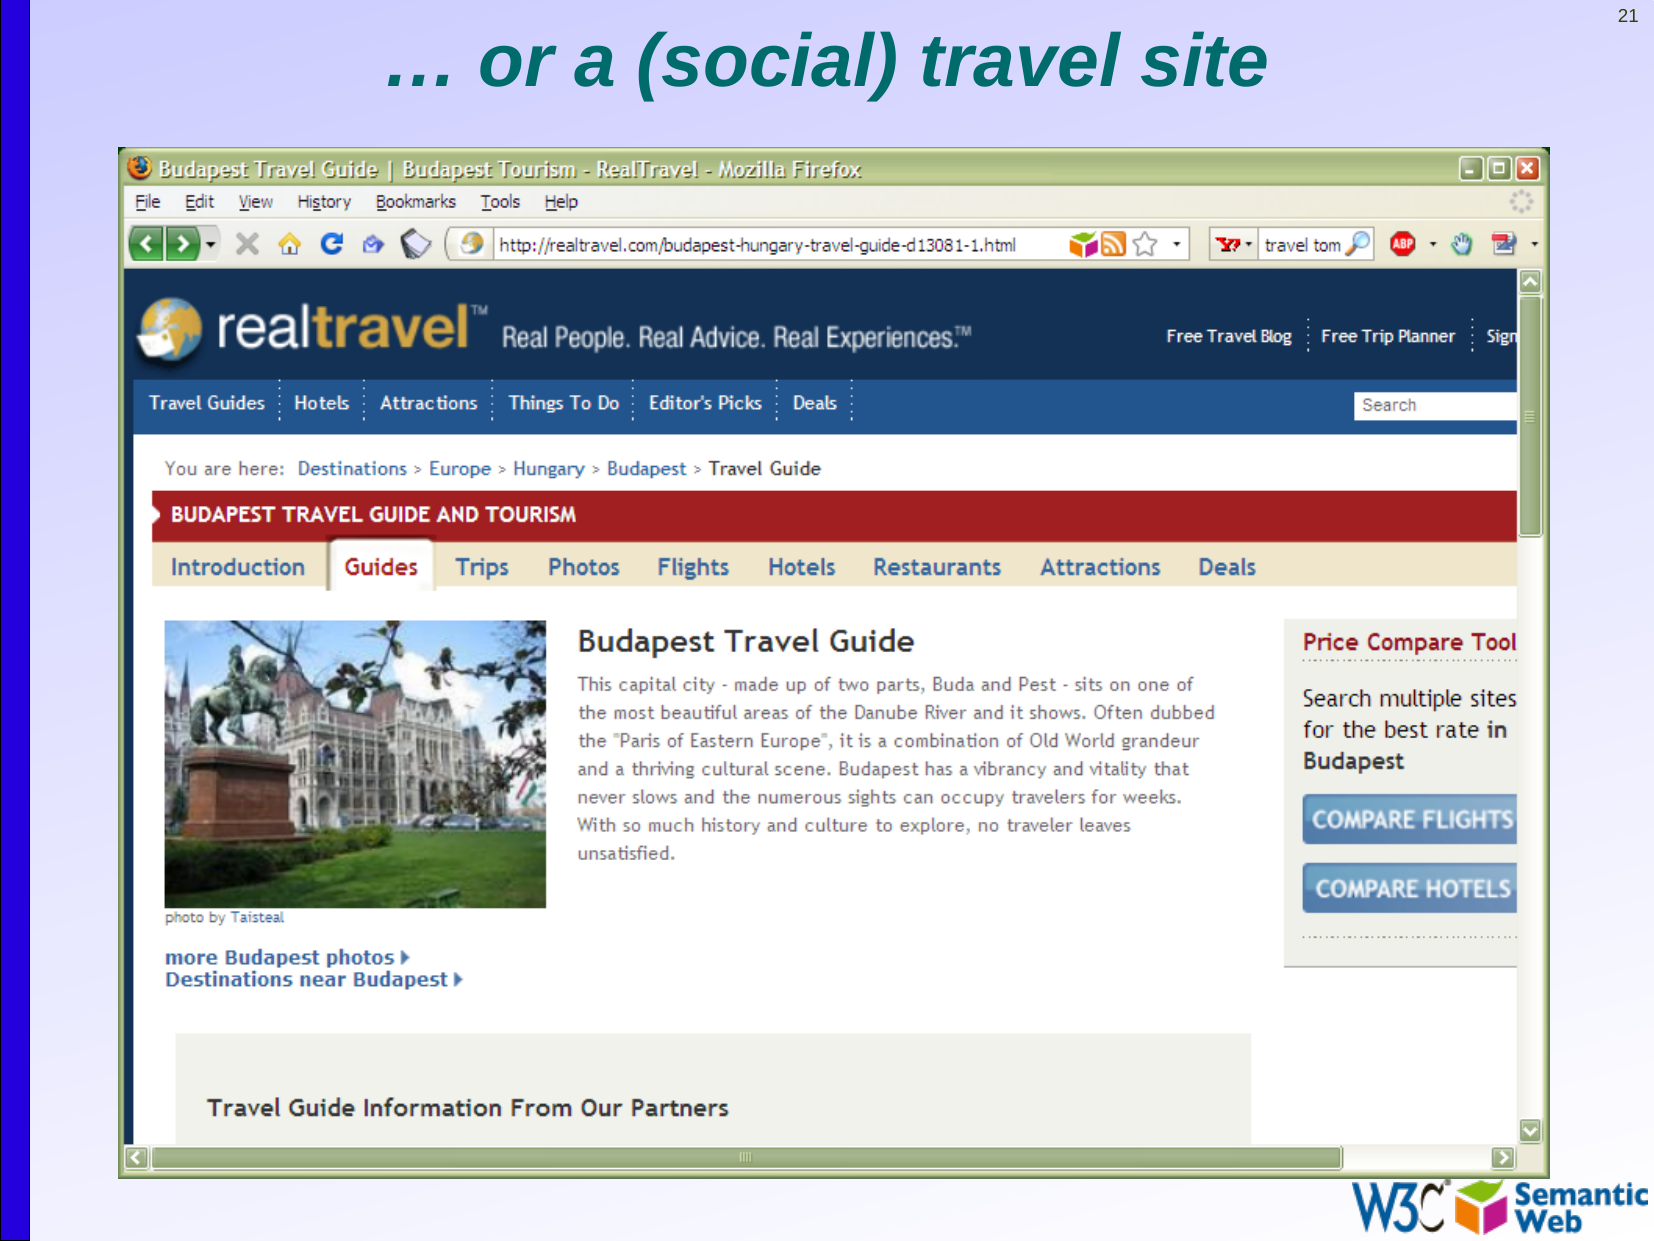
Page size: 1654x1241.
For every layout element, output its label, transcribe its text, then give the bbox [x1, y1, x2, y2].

picture [118, 147, 1648, 1235]
title … or a (social) travel site [0, 0, 1654, 119]
